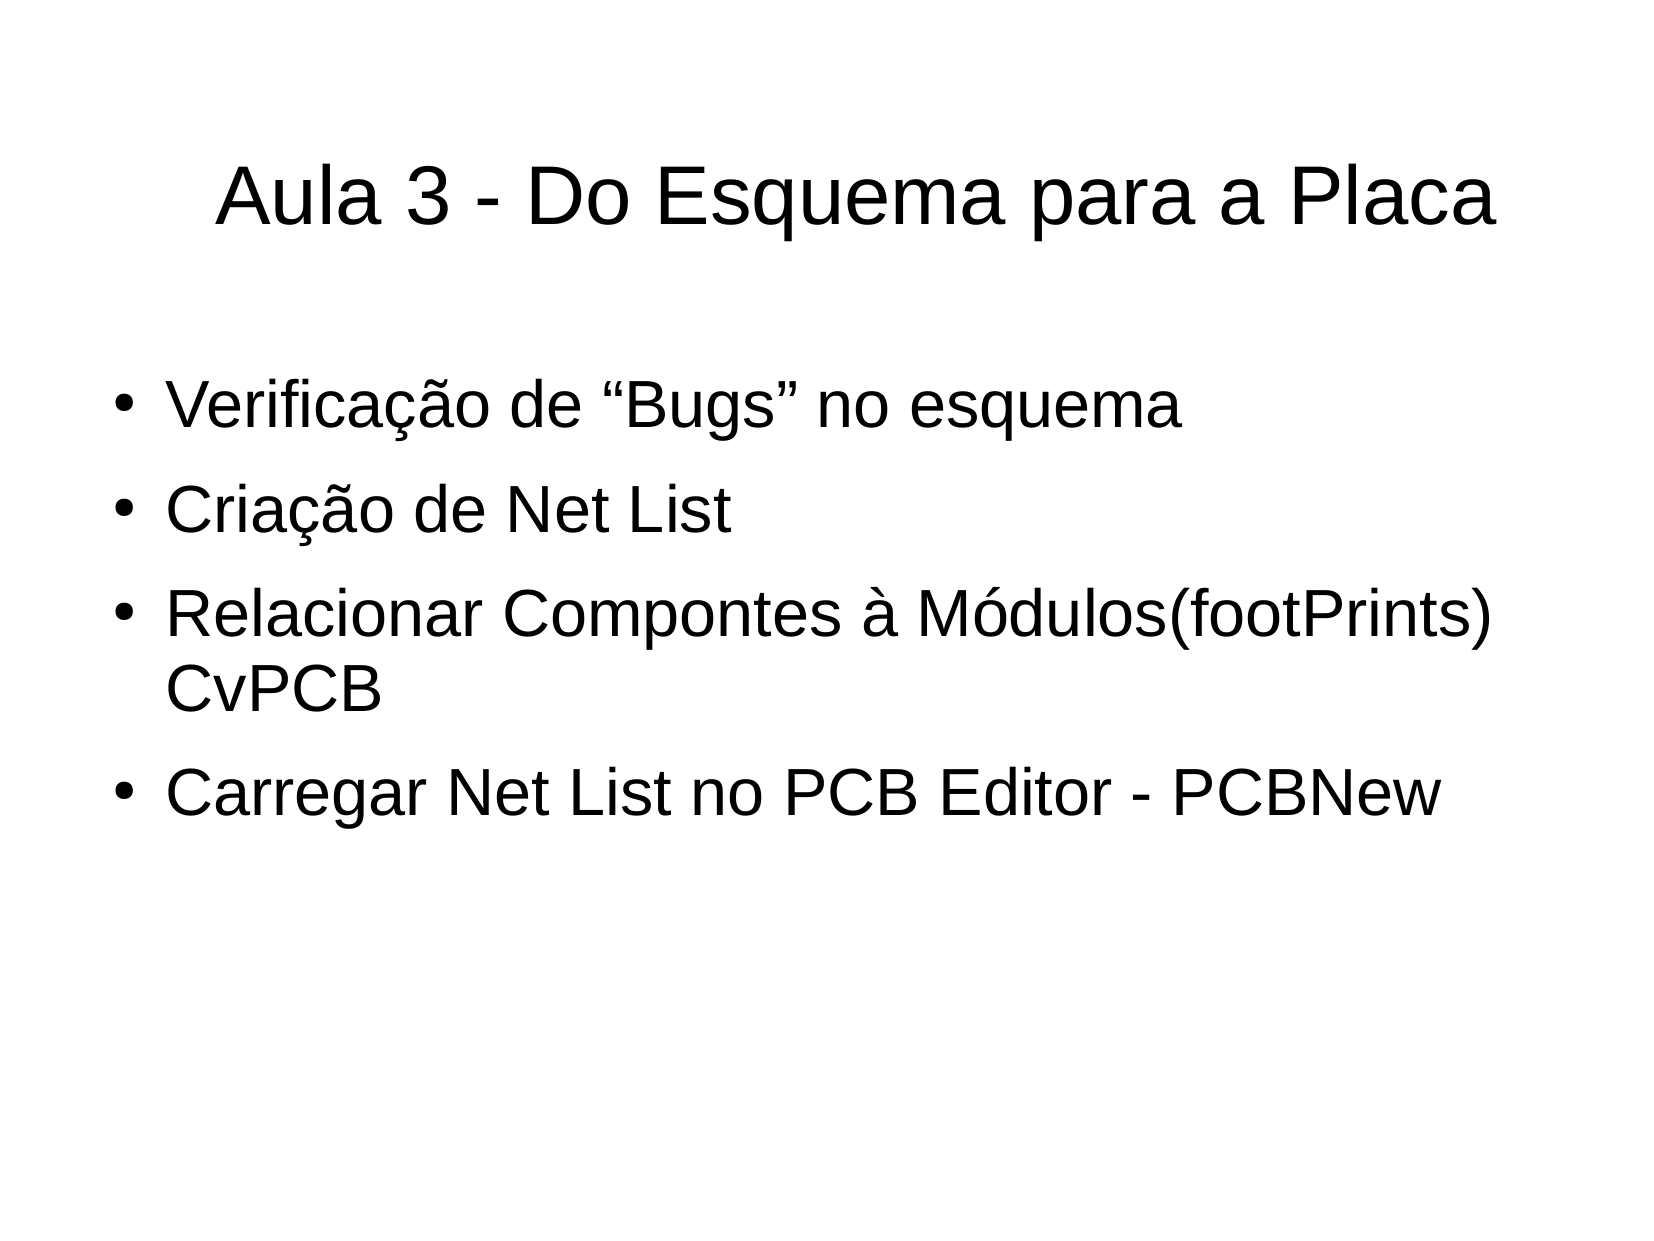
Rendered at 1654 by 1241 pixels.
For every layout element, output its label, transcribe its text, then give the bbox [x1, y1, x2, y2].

text_box Aula 3 - Do Esquema para a Placa [118, 141, 1595, 250]
list Verificação de “Bugs” no esquema Criação de Net List Relacionar Compontes à Módulos(footPrints) CvPCB Carregar Net List no PCB Editor - PCBNew [94, 367, 1583, 1087]
